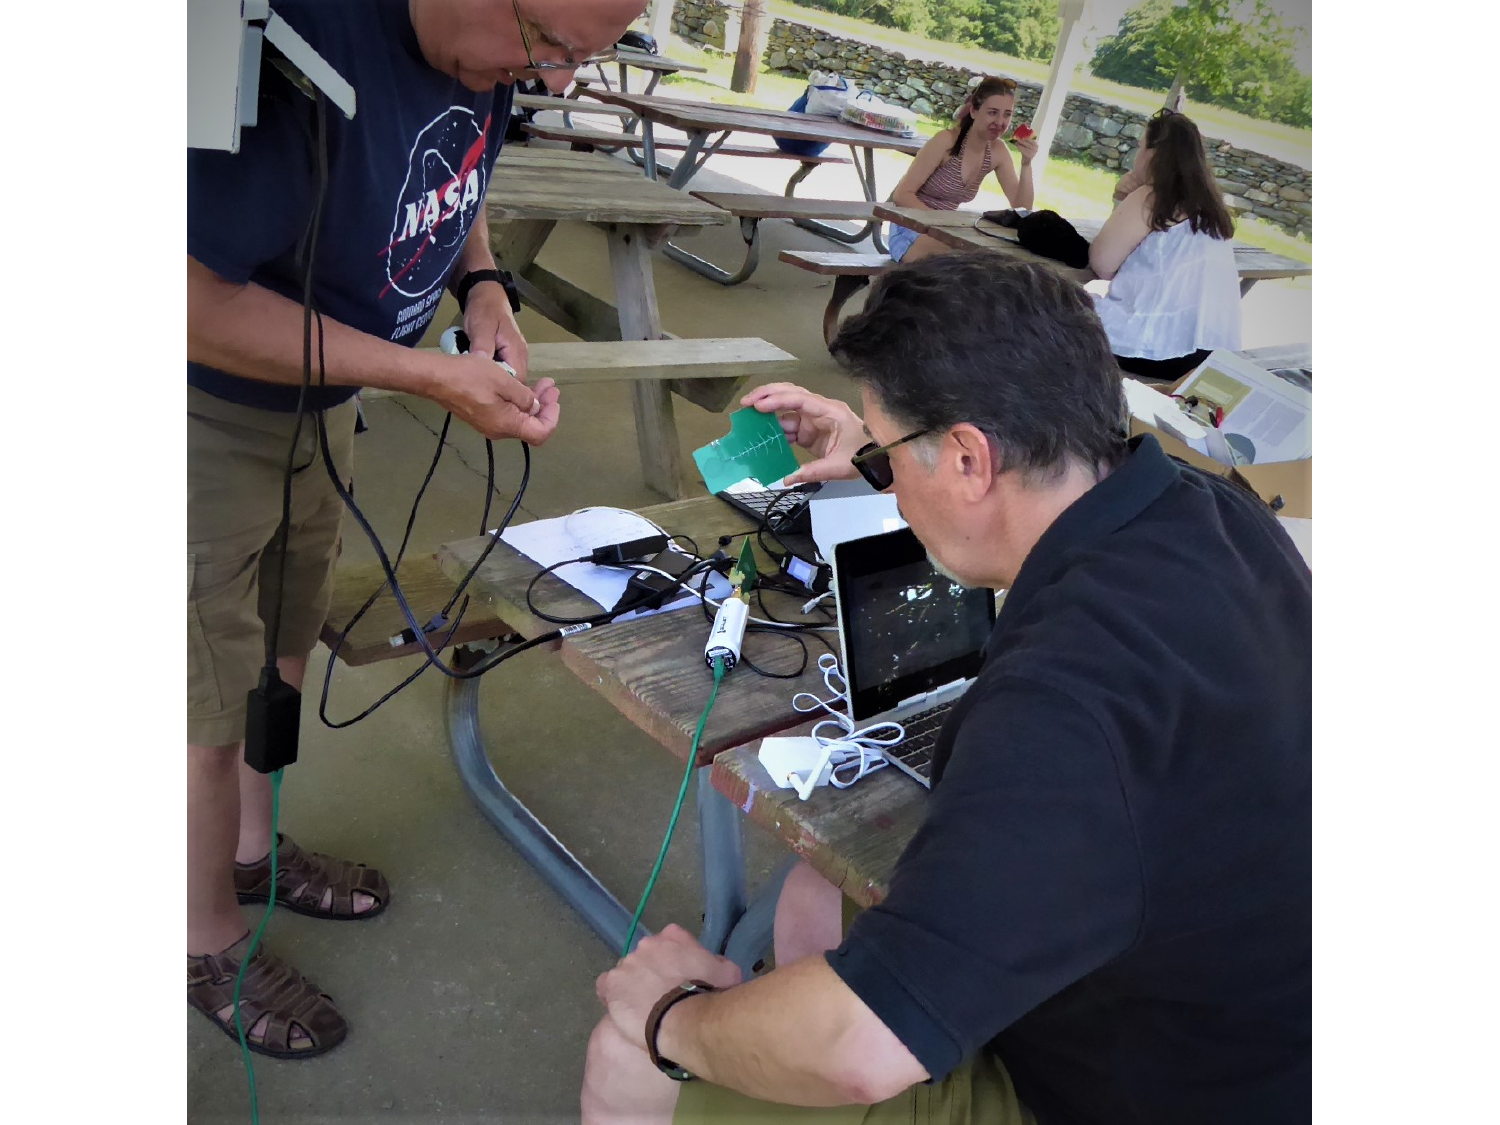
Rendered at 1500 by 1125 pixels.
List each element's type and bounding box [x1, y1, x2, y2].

picture [187, 0, 1312, 1125]
